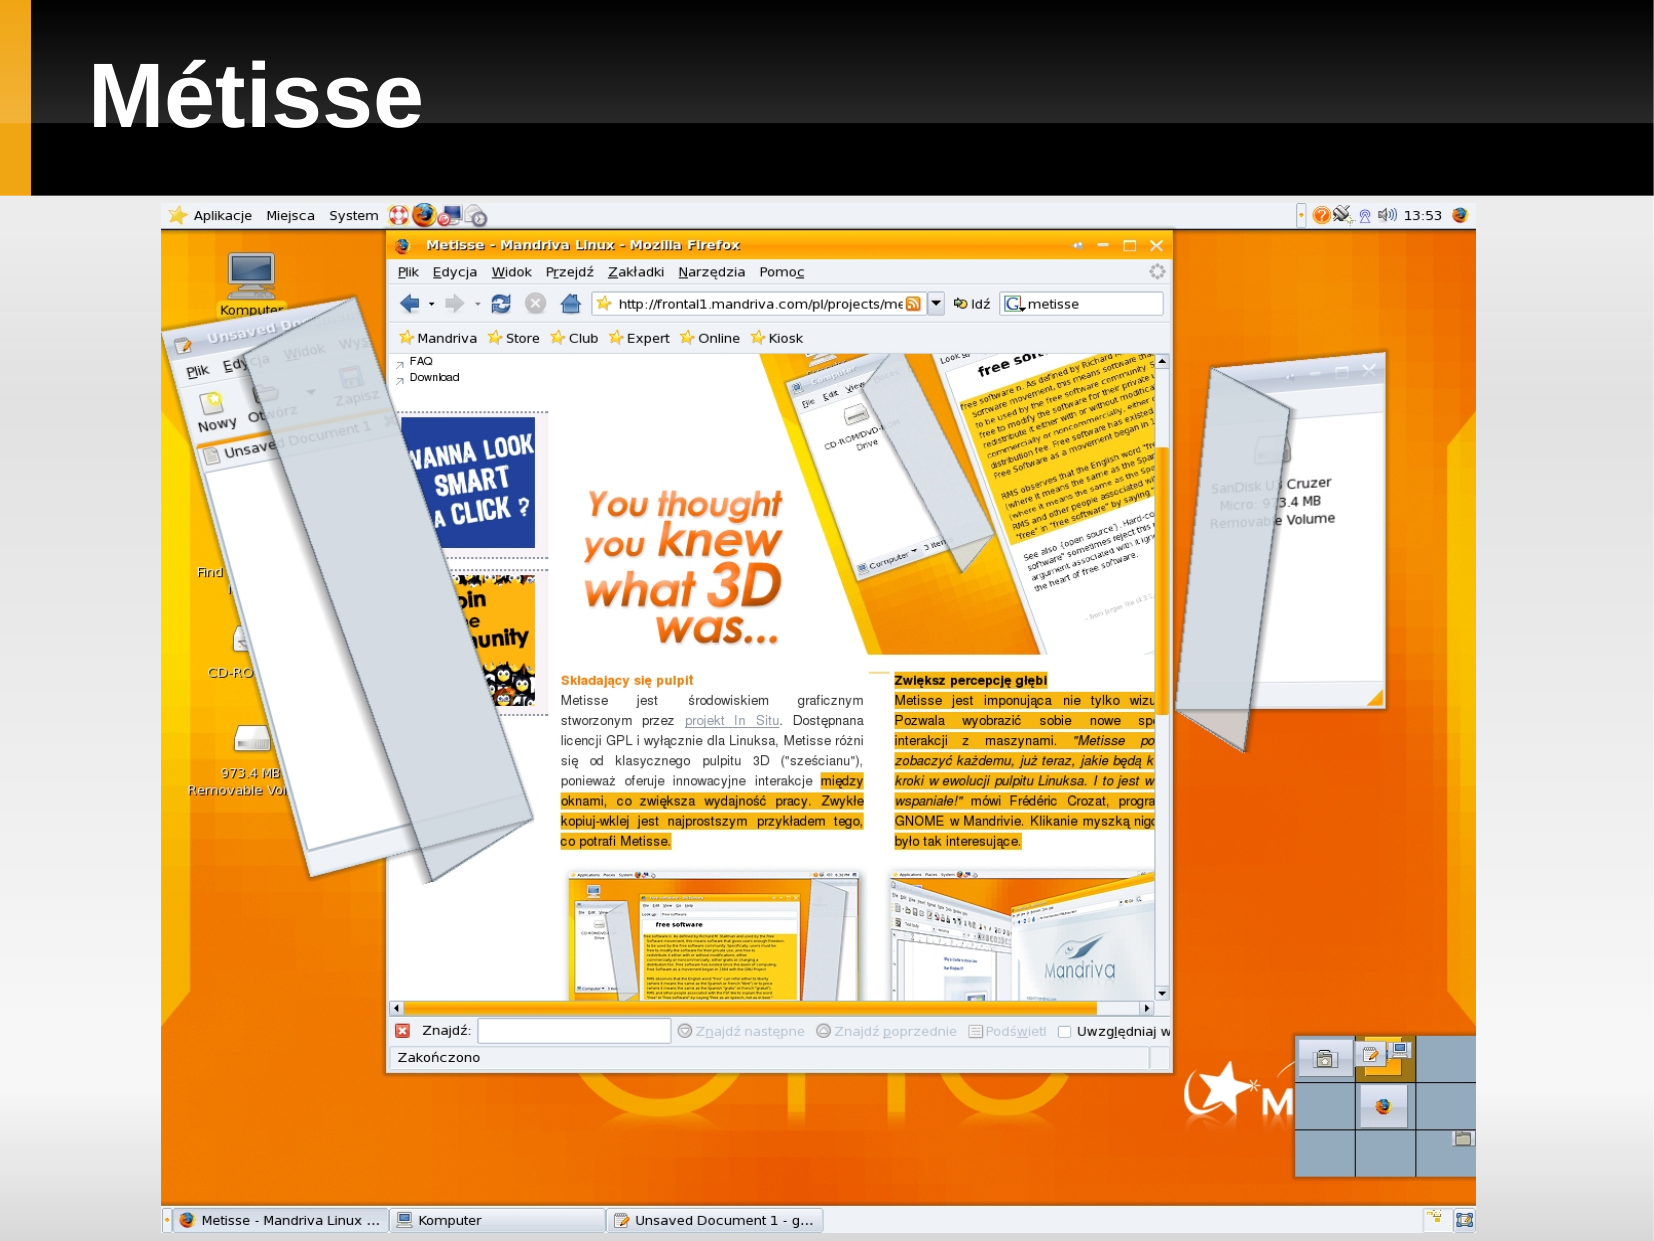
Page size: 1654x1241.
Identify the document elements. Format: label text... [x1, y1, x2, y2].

picture [0, 0, 1654, 1241]
title Métisse [88, 0, 1577, 193]
